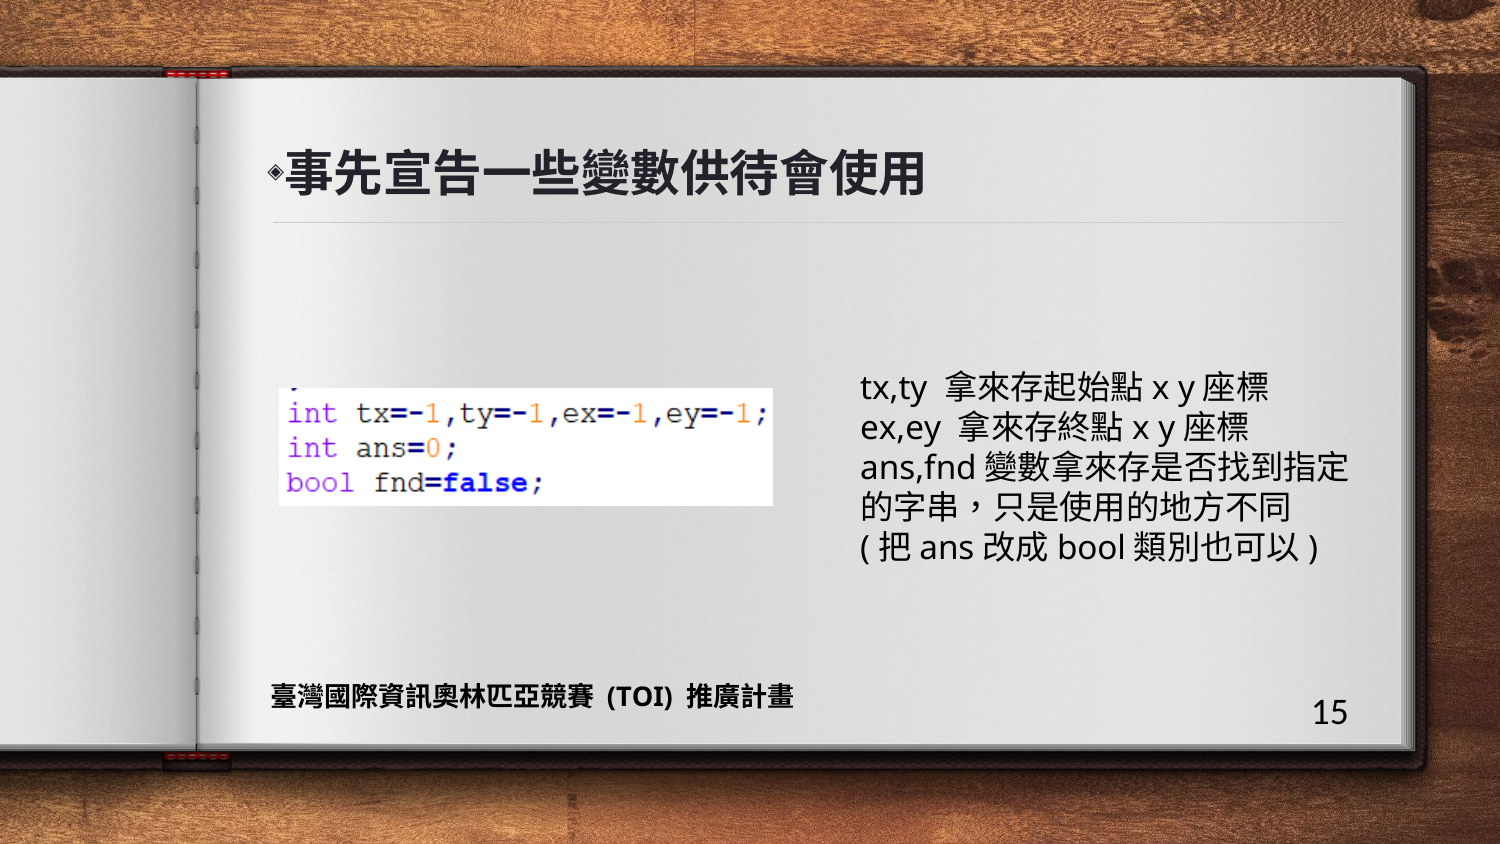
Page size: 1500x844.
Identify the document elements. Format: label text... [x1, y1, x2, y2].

text_box tx,ty 拿來存起始點x y座標 ex,ey 拿來存終點x y座標 ans,fnd變數拿來存是否找到指定的字串，只是使用的地方不同 (把ans改成bool類別也可以) [845, 359, 1386, 577]
picture [279, 388, 773, 507]
text_box 14 [1295, 672, 1386, 737]
list 事先宣告一些變數供待會使用 [252, 126, 1194, 216]
